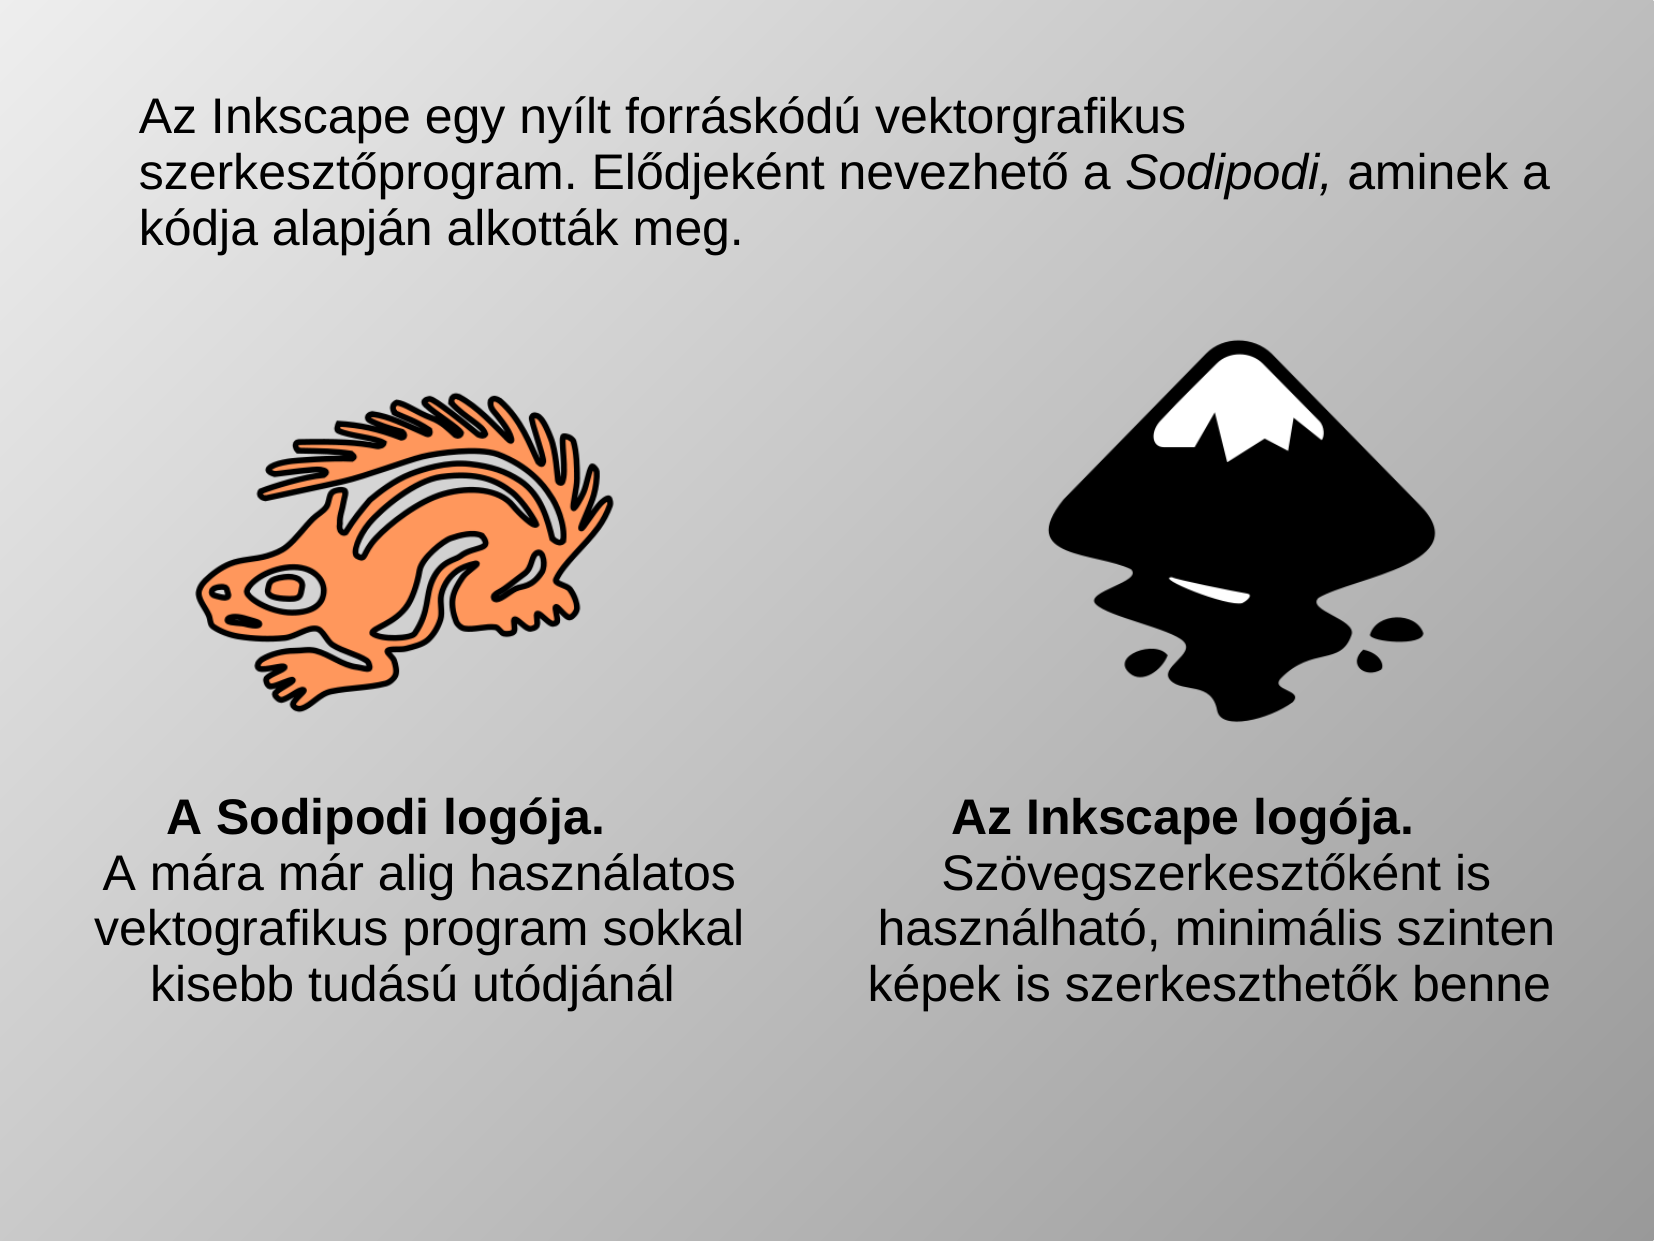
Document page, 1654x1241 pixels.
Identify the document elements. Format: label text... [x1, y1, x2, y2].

text_box Az Inkscape logója. Szövegszerkesztőként is használható, minimális szinten képek is szerkeszthetők benne [767, 786, 1595, 1181]
picture [147, 295, 662, 786]
text_box A Sodipodi logója. A mára már alig használatos vektografikus program sokkal kisebb tudású utódjánál [0, 786, 767, 1181]
picture [1033, 324, 1447, 739]
list Az Inkscape egy nyílt forráskódú vektorgrafikus szerkesztőprogram. Elődjeként nevezhető a Sodipodi, aminek a kódja alapján alkották meg. [82, 85, 1565, 424]
